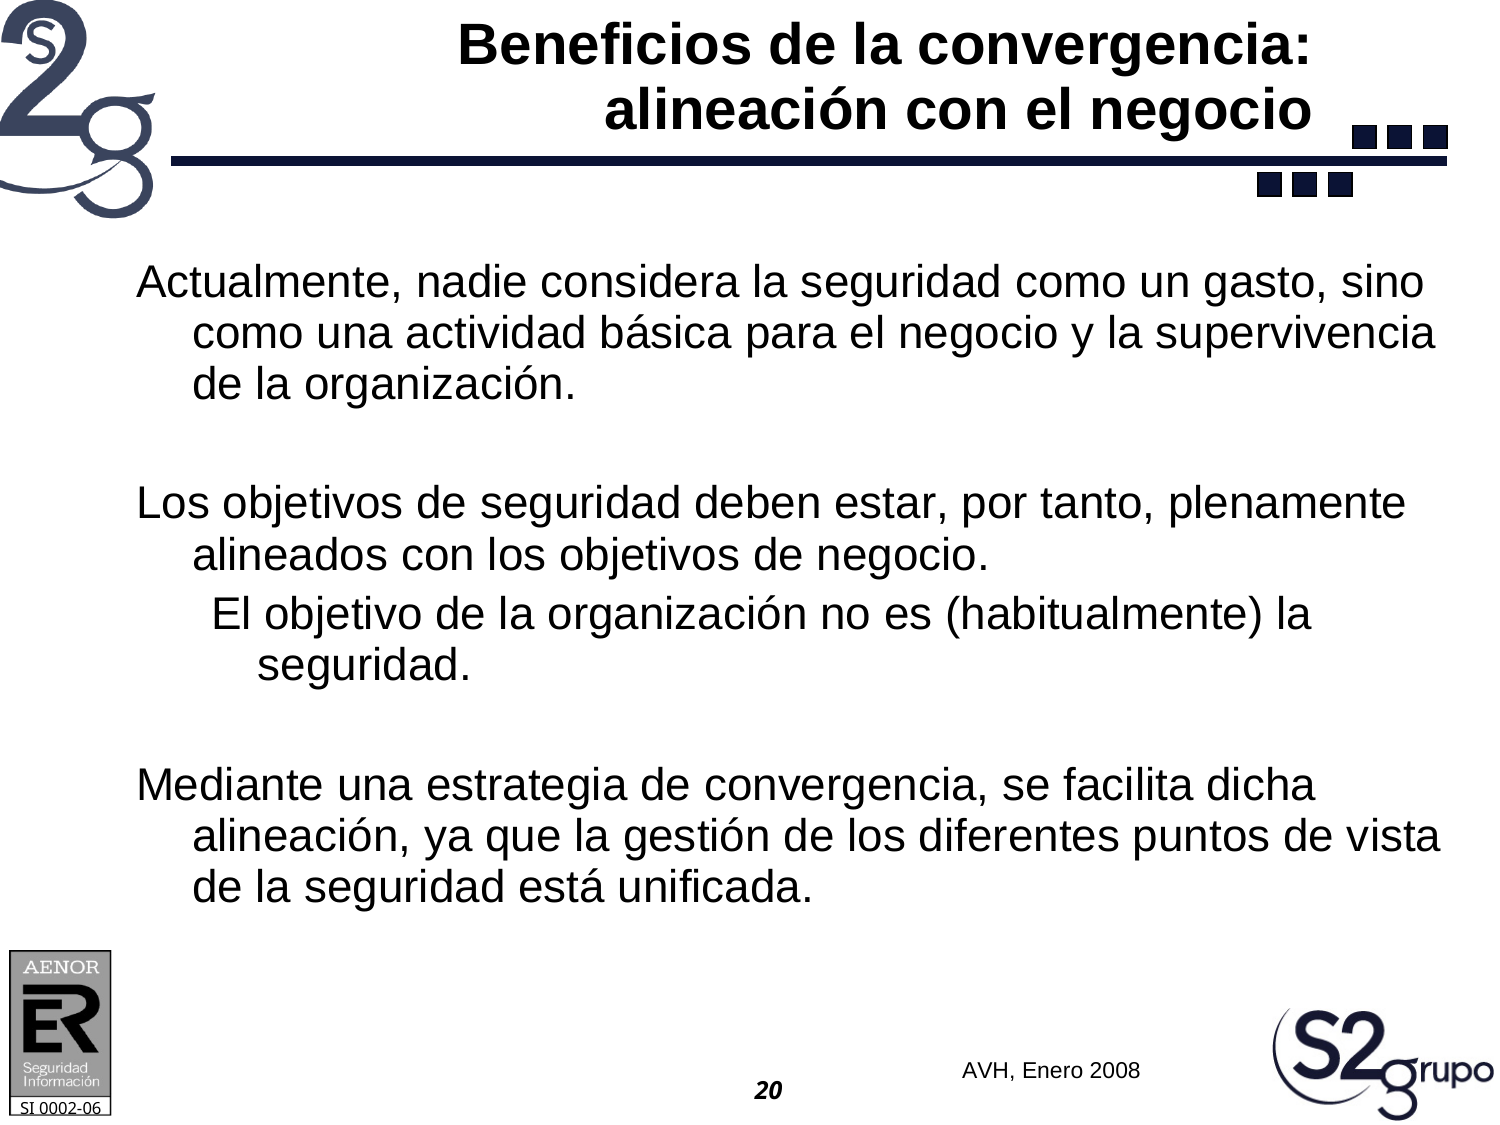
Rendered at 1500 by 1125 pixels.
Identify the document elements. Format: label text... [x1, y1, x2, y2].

list Actualmente, nadie considera la seguridad como un gasto, sino como una actividad básica para el negocio y la supervivencia de la organización. Los objetivos de seguridad deben estar, por tanto, plenamente alineados con los objetivos de negocio. El objetivo de la organización no es (habitualmente) la seguridad. Mediante una estrategia de convergencia, se facilita dicha alineación, ya que la gestión de los diferentes puntos de vista de la seguridad está unificada. [120, 177, 1477, 929]
picture [0, 0, 158, 220]
text_box AVH, Enero 2008 [947, 1049, 1156, 1091]
title Beneficios de la convergencia: alineación con el negocio [183, 3, 1329, 149]
picture [1272, 1008, 1494, 1121]
picture [9, 950, 112, 1116]
